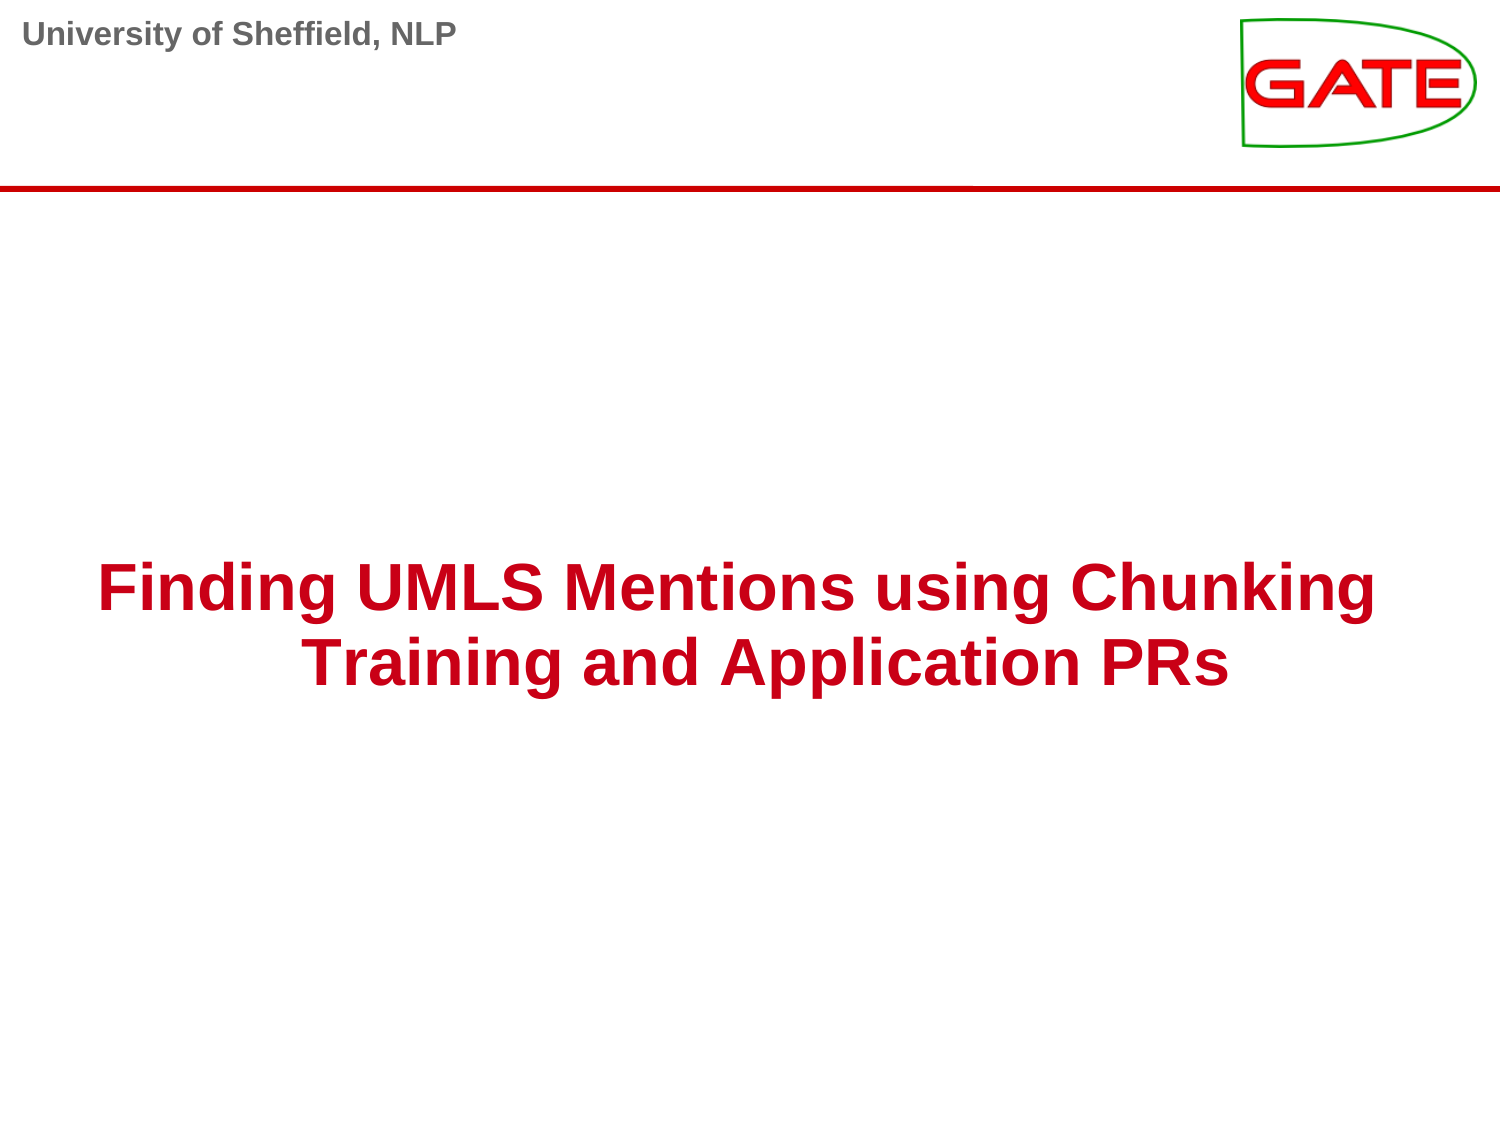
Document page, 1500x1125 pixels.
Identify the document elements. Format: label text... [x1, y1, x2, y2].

picture [1240, 18, 1477, 148]
subtitle Finding UMLS Mentions using Chunking Training and Application PRs [59, 250, 1418, 1002]
